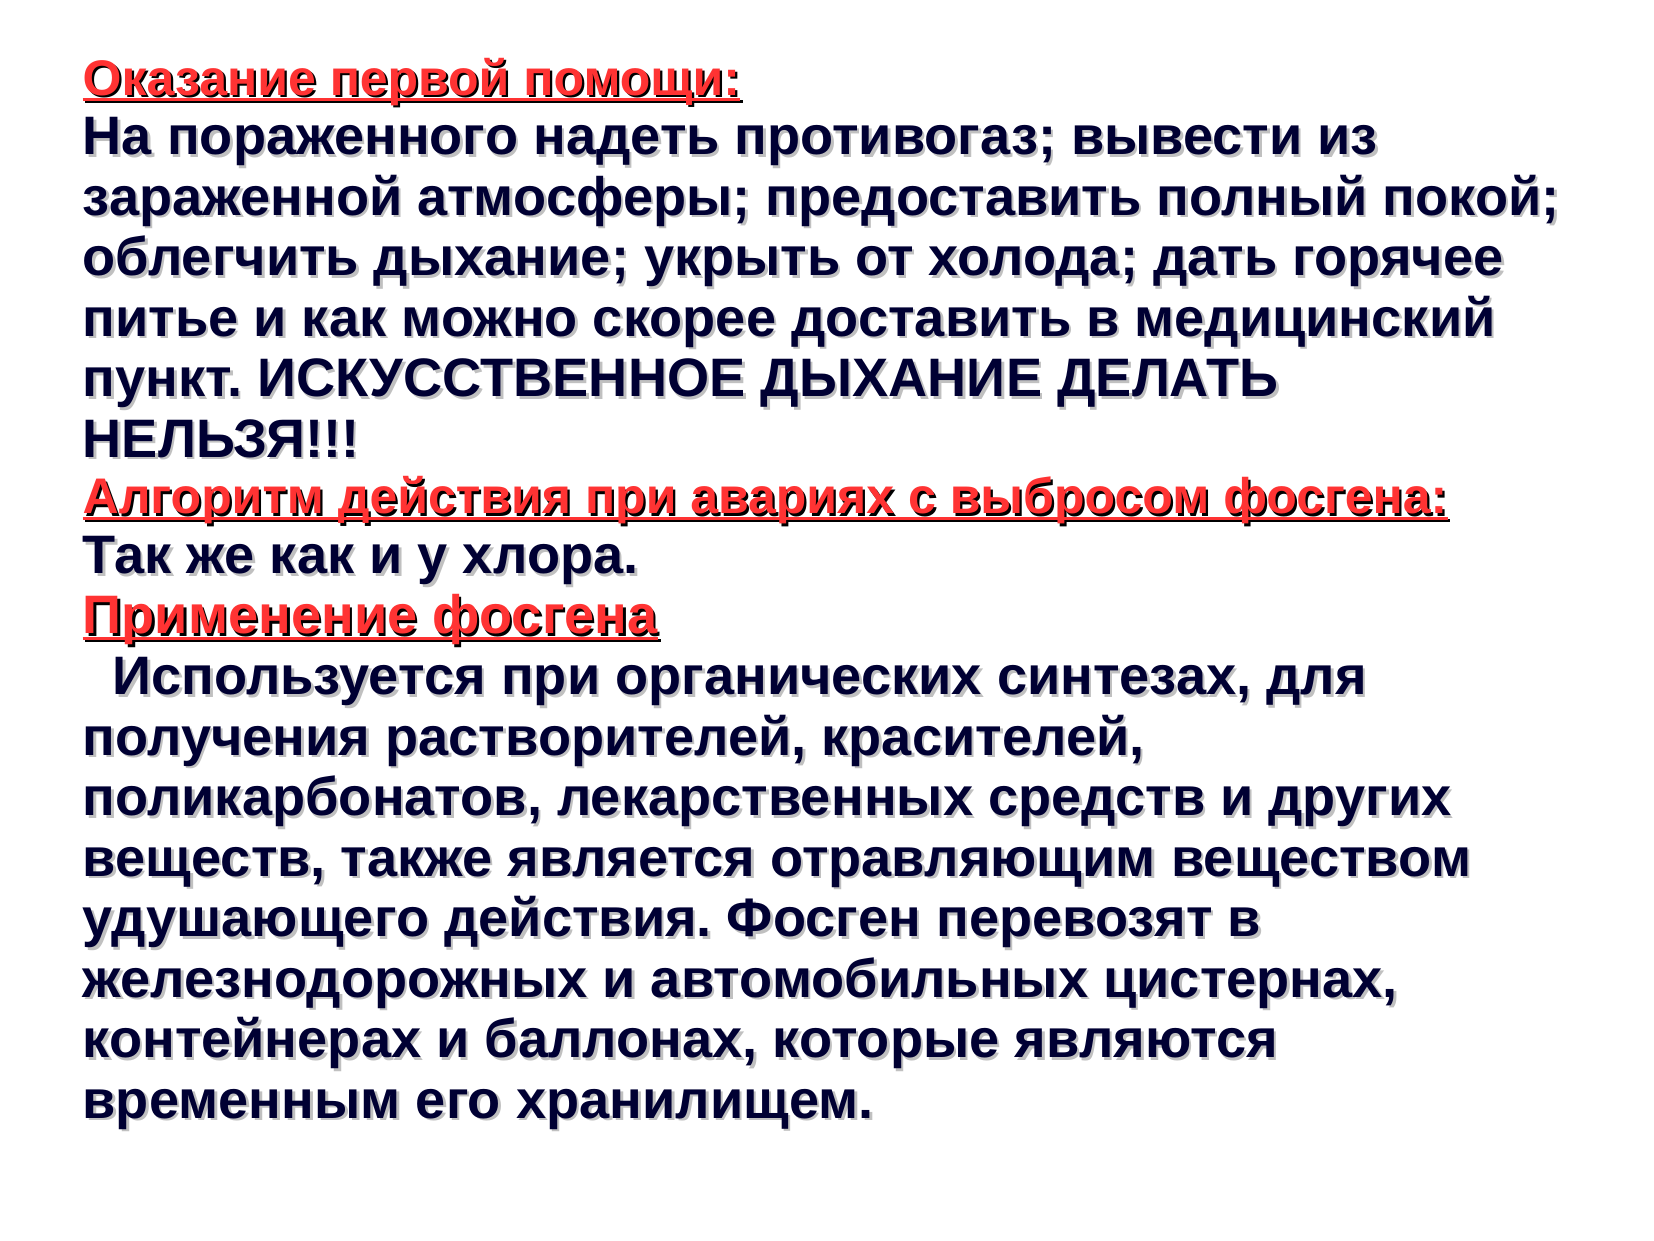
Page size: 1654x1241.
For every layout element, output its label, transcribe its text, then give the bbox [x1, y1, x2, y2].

subtitle Оказание первой помощи: На пораженного надеть противогаз; вывести из зараженной атмосферы; предоставить полный покой; облегчить дыхание; укрыть от холода; дать горячее питье и как можно скорее доставить в медицинский пункт. ИСКУССТВЕННОЕ ДЫХАНИЕ ДЕЛАТЬ НЕЛЬЗЯ!!! Алгоритм действия при авариях с выбросом фосгена: Так же как и у хлора. Применение фосгена Используется при органических синтезах, для получения растворителей, красителей, поликарбонатов, лекарственных средств и других веществ, также является отравляющим веществом удушающего действия. Фосген перевозят в железнодорожных и автомобильных цистернах, контейнерах и баллонах, которые являются временным его хранилищем. [82, 66, 1571, 1174]
